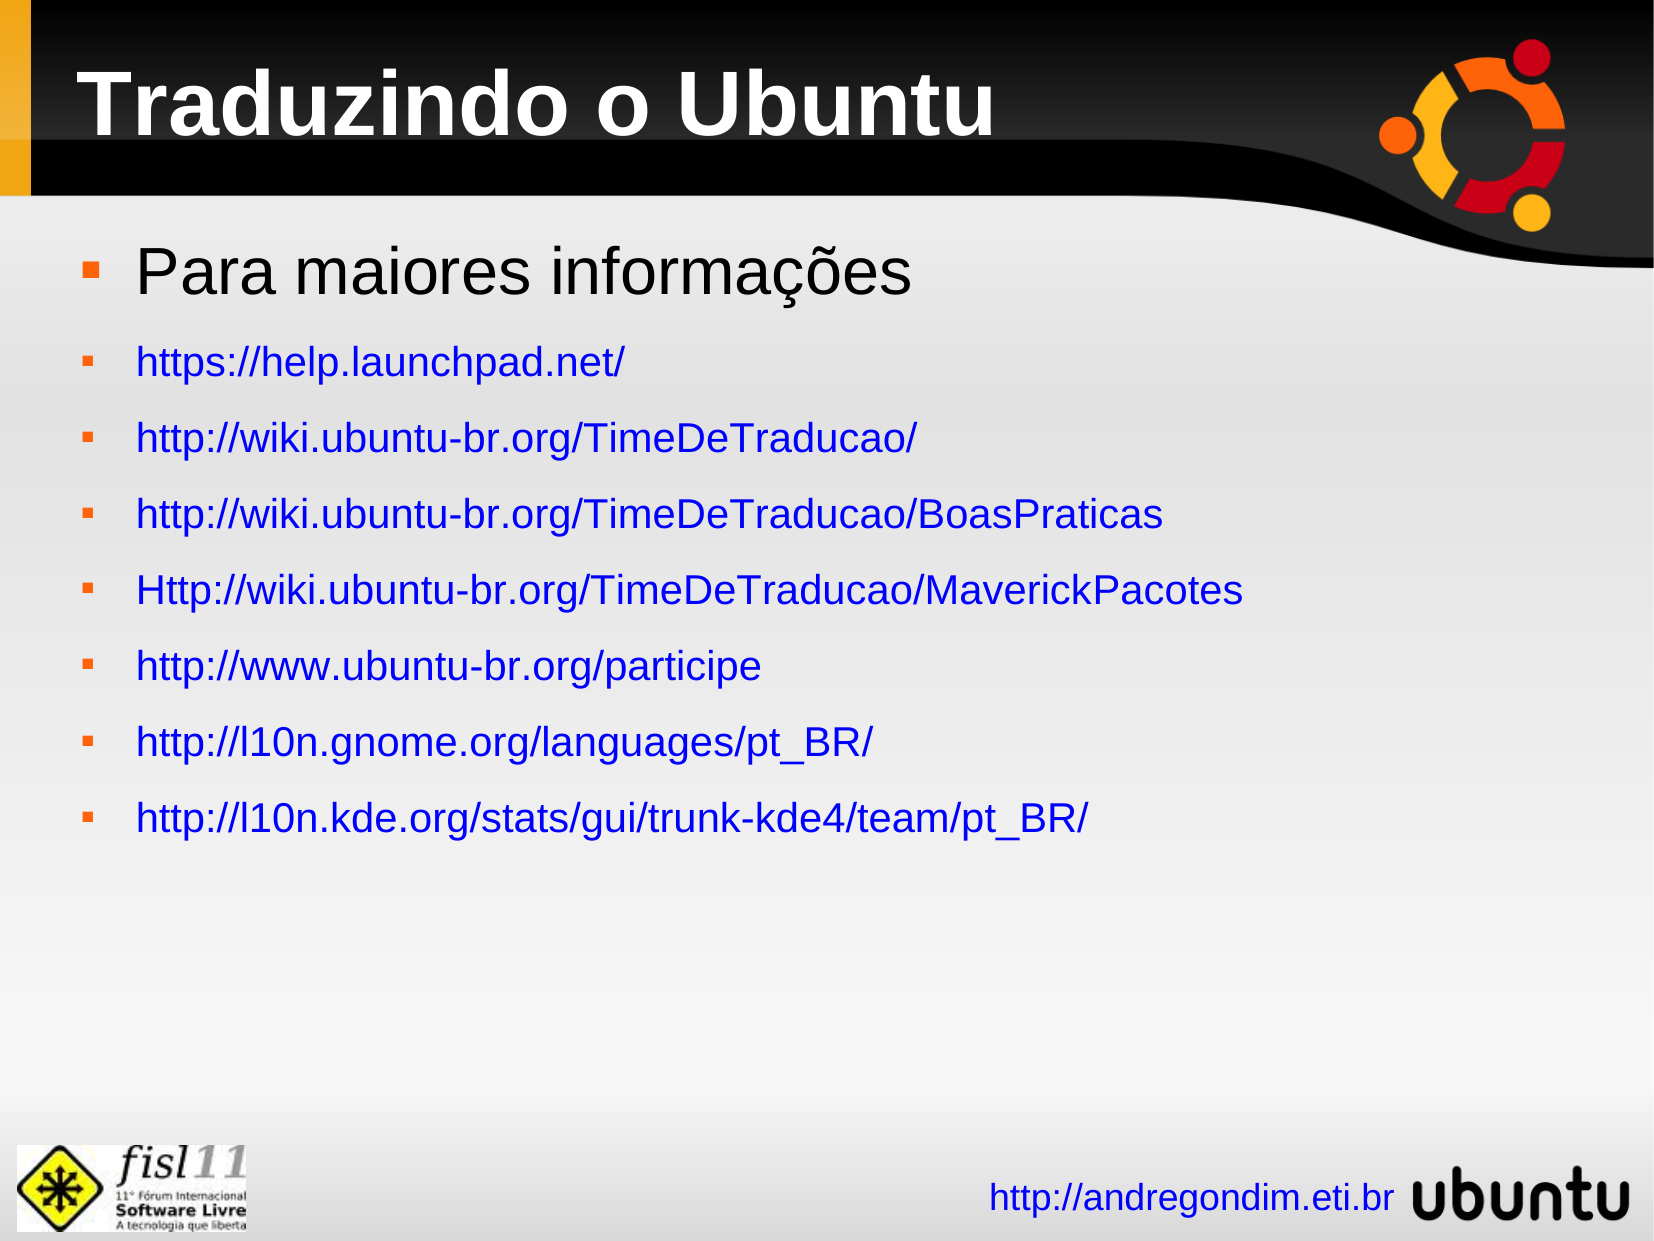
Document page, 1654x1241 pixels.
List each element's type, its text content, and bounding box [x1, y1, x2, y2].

picture [0, 0, 1654, 1241]
list Para maiores informações https://help.launchpad.net/ http://wiki.ubuntu-br.org/TimeDeTraducao/ http://wiki.ubuntu-br.org/TimeDeTraducao/BoasPraticas Http://wiki.ubuntu-br.org/TimeDeTraducao/MaverickPacotes http://www.ubuntu-br.org/participe http://l10n.gnome.org/languages/pt_BR/ http://l10n.kde.org/stats/gui/trunk-kde4/team/pt_BR/ [65, 234, 1554, 928]
title Traduzindo o Ubuntu [76, 0, 1565, 208]
